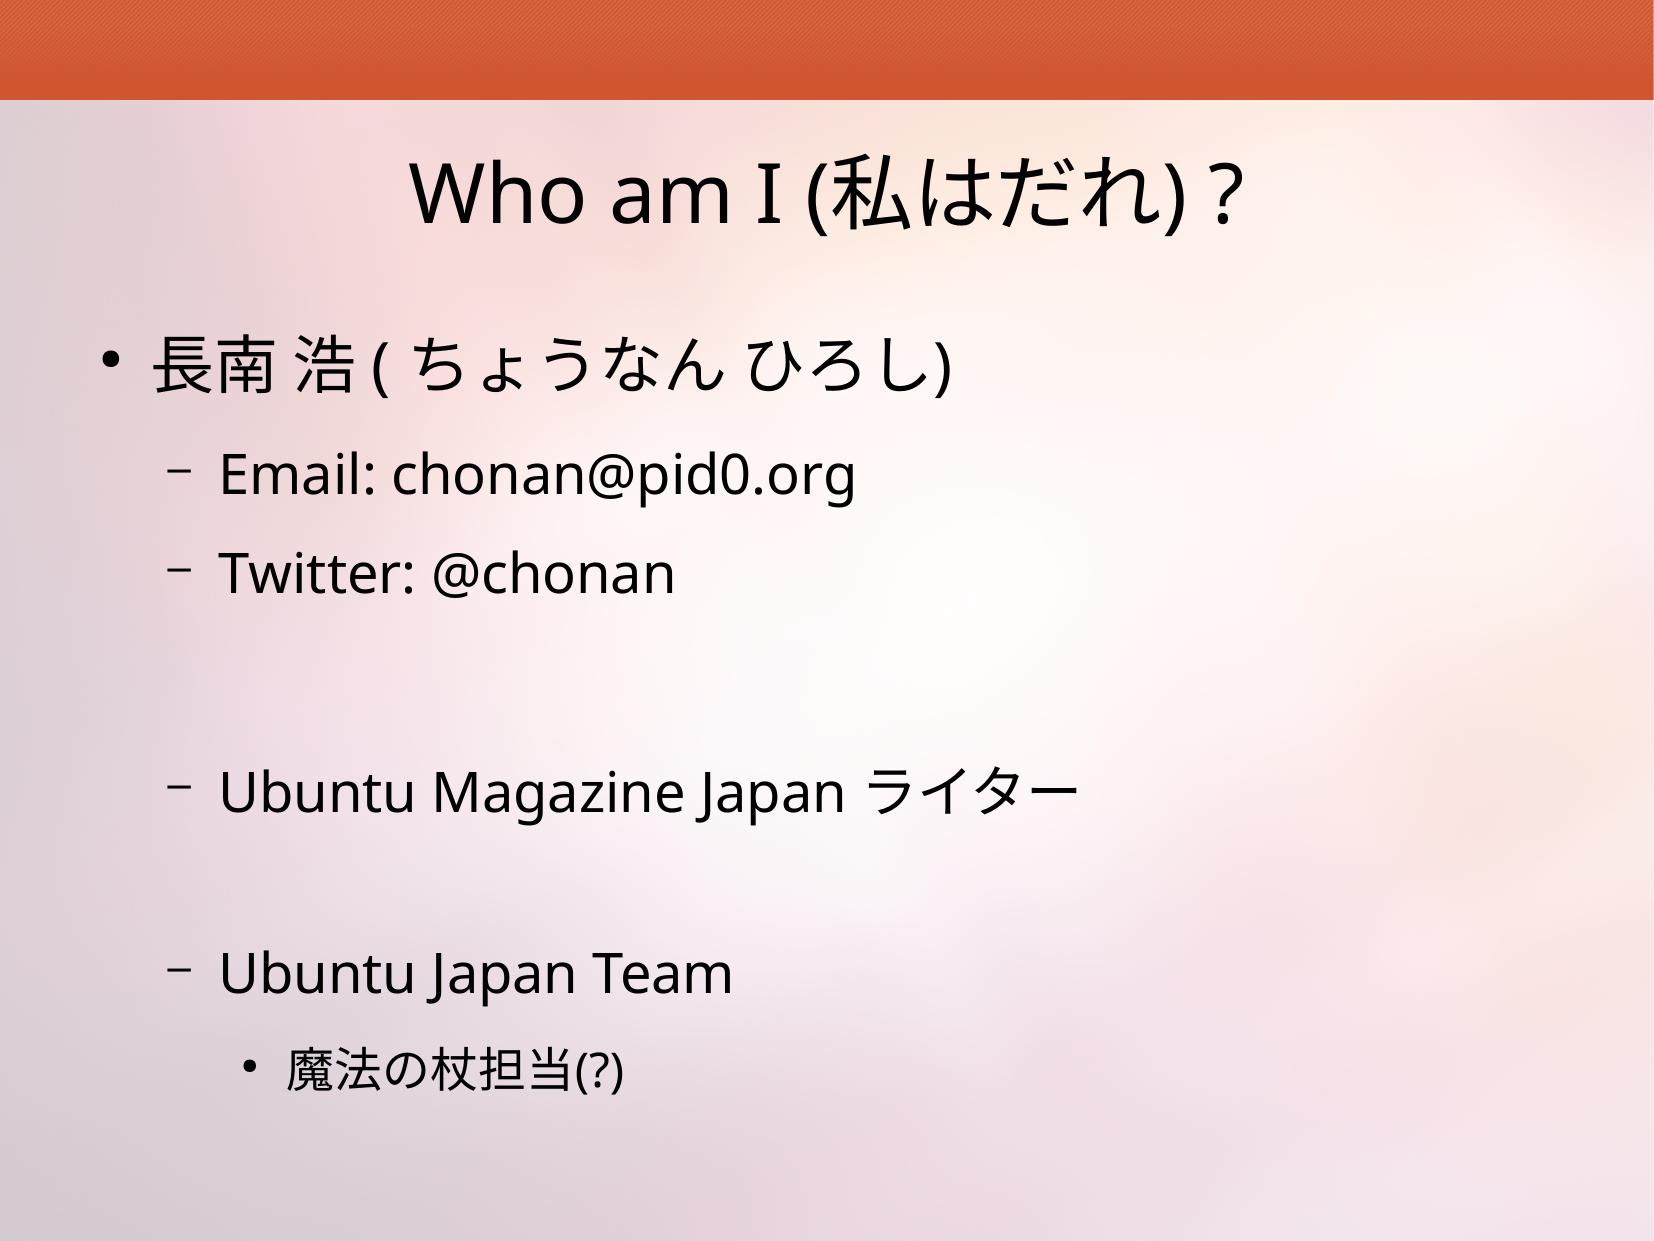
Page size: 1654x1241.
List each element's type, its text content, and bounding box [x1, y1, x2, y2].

title Who am I (私はだれ) ? [82, 118, 1571, 257]
picture [0, 0, 1654, 1241]
list 長南 浩 ( ちょうなん ひろし) Email: chonan@pid0.org Twitter: @chonan Ubuntu Magazine Japan ライター Ubuntu Japan Team 魔法の杖担当(?) [82, 313, 1538, 1111]
